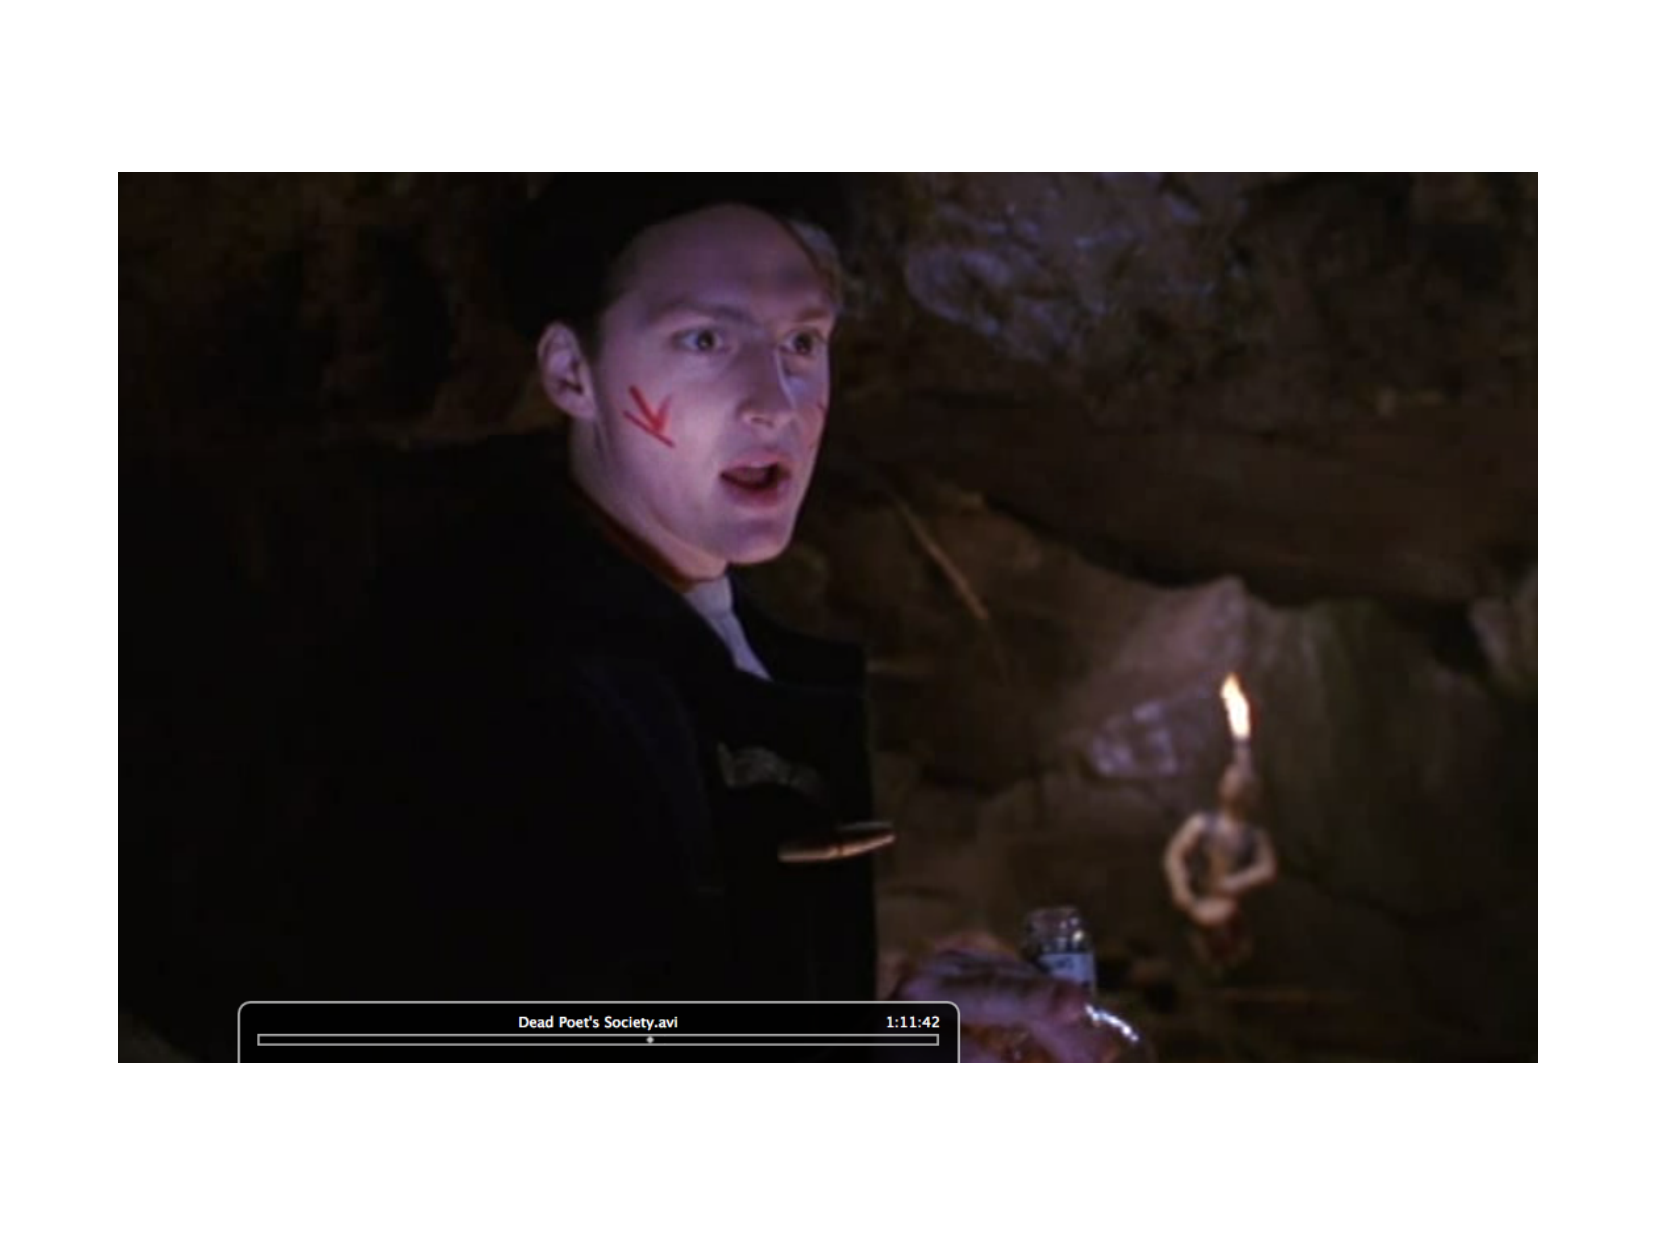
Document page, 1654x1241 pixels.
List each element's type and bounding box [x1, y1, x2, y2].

picture [118, 172, 1538, 1063]
